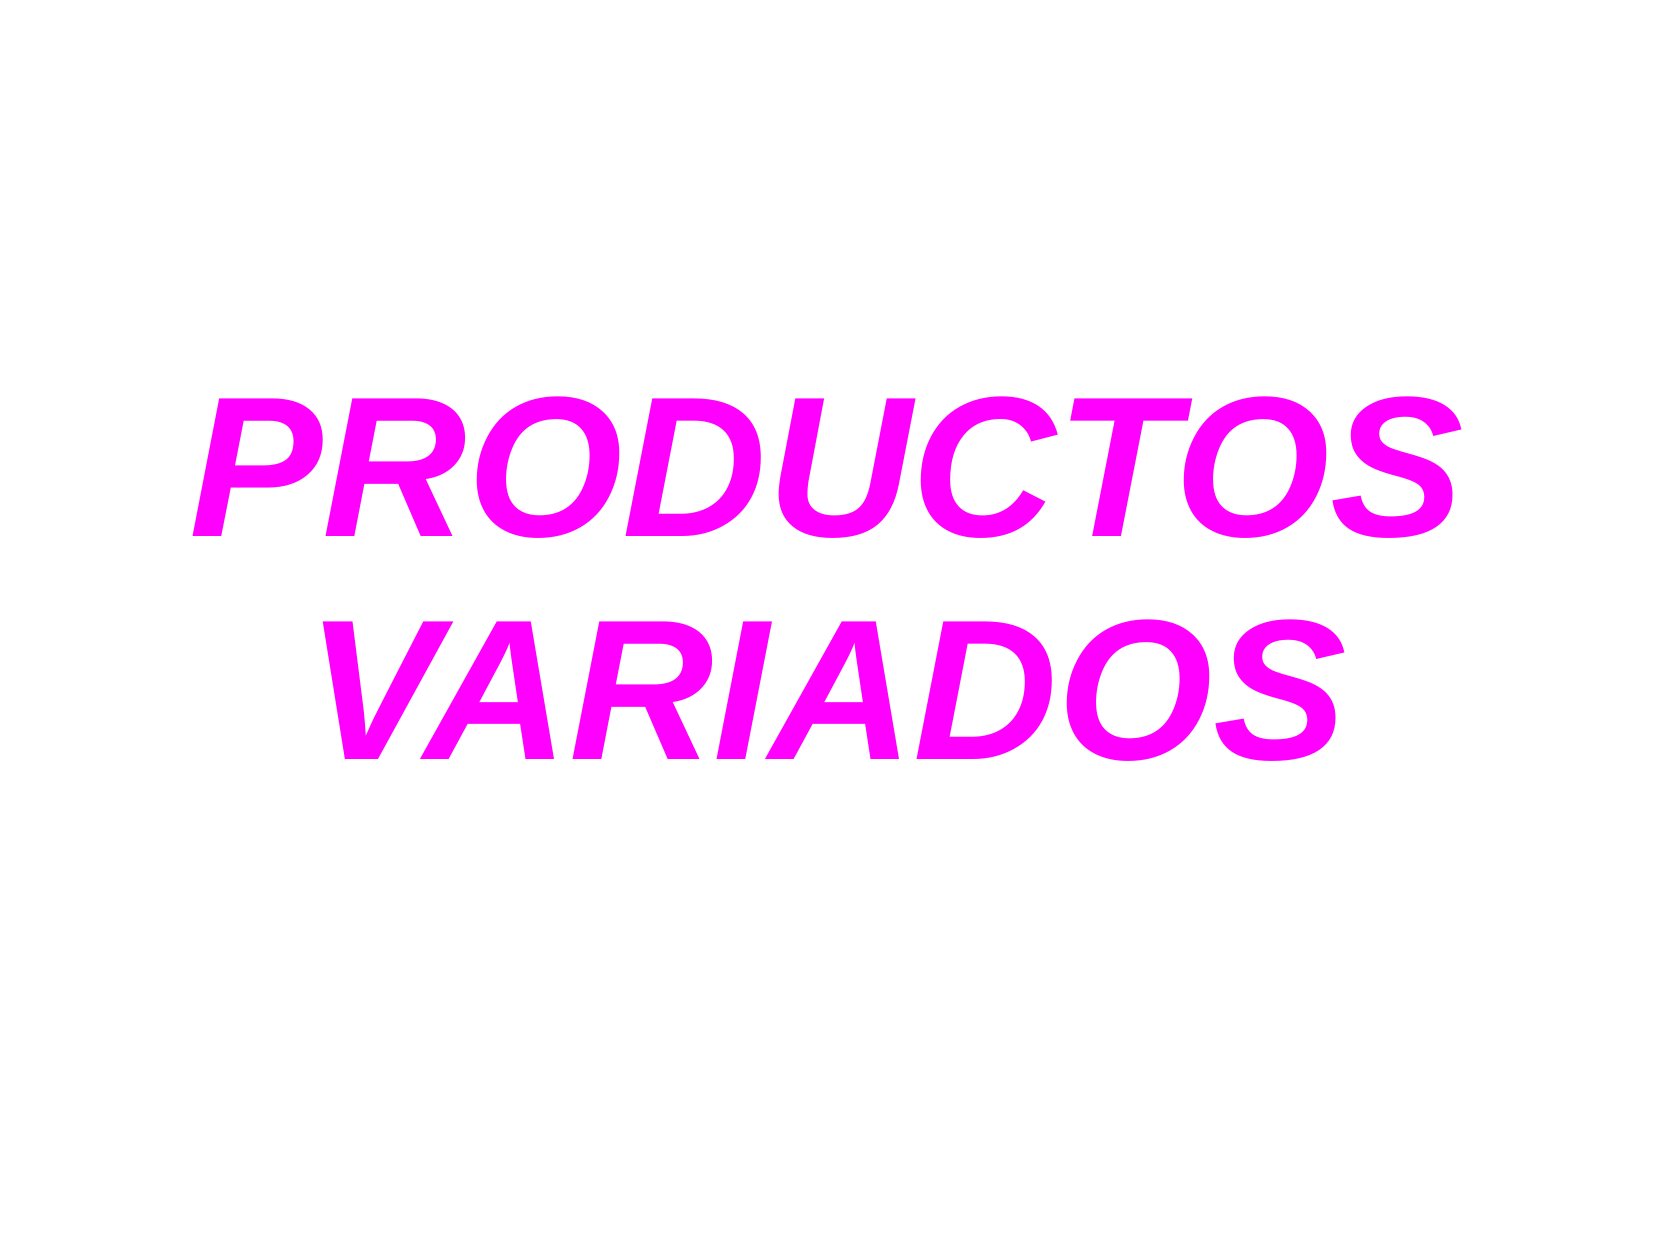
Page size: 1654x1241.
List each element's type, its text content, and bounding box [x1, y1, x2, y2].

subtitle PRODUCTOS VARIADOS [82, 56, 1571, 1102]
